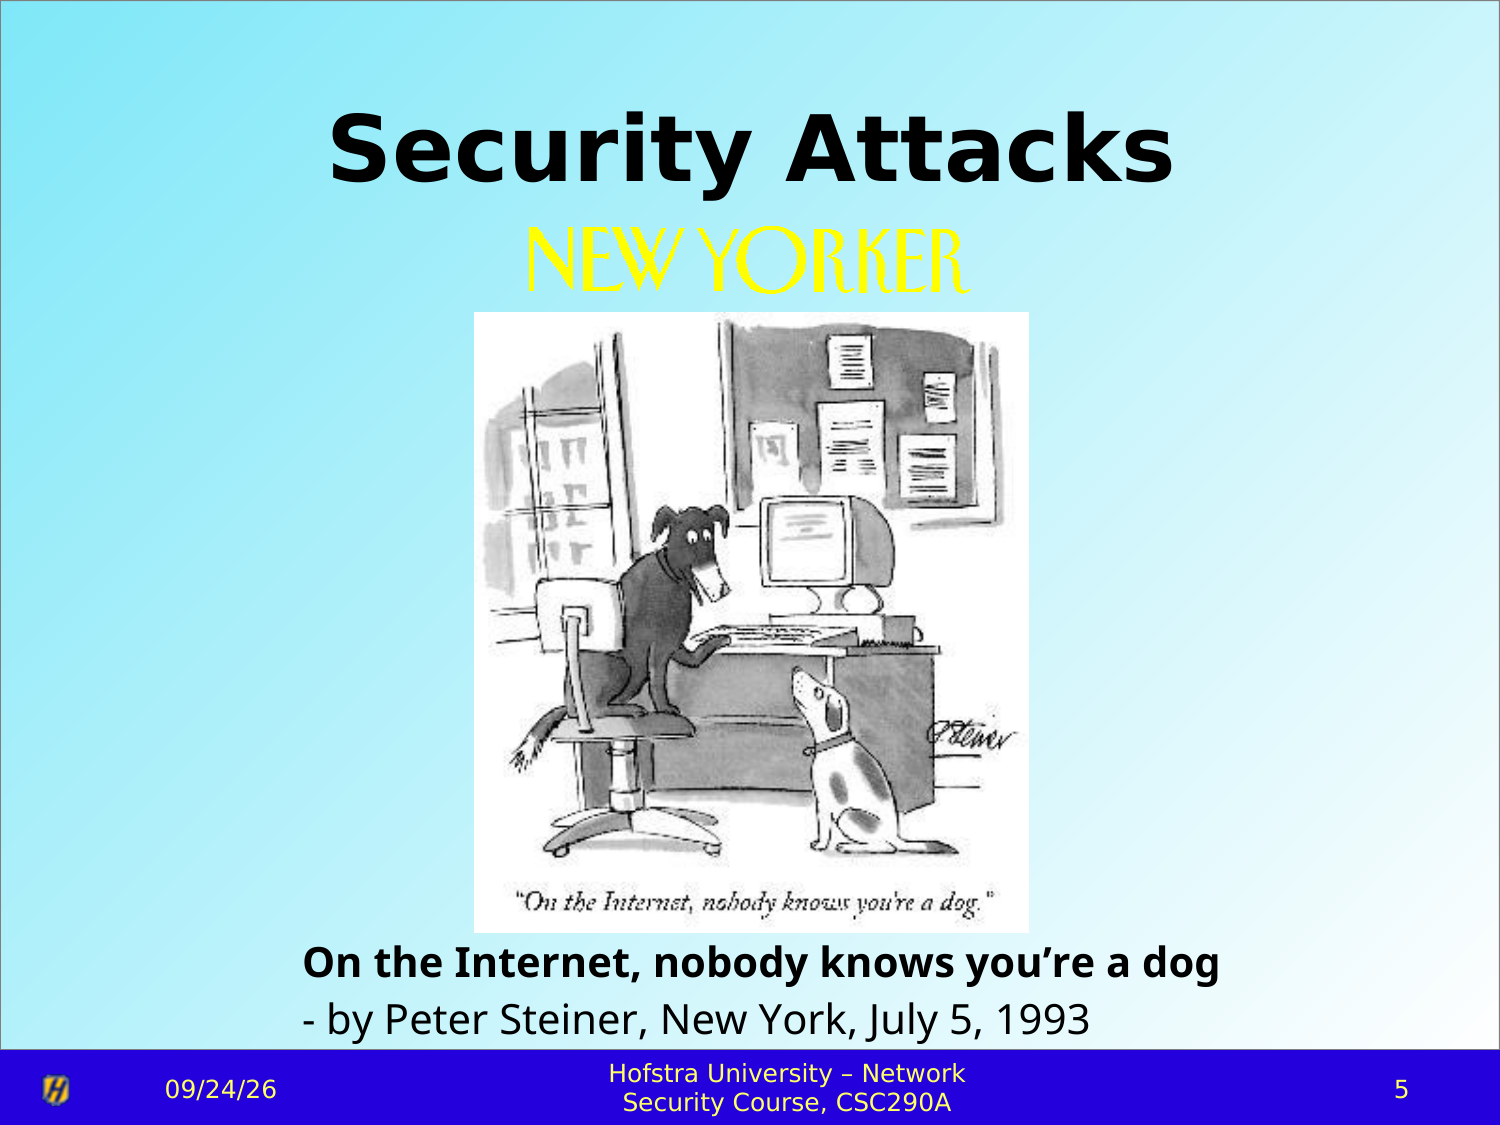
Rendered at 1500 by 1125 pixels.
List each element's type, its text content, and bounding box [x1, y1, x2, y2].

picture [37, 1072, 76, 1110]
title Security Attacks [112, 85, 1391, 212]
picture [474, 312, 1029, 924]
text_box On the Internet, nobody knows you’re a dog - by Peter Steiner, New York, July 5, 1993 [287, 924, 1237, 1055]
picture [525, 224, 974, 295]
